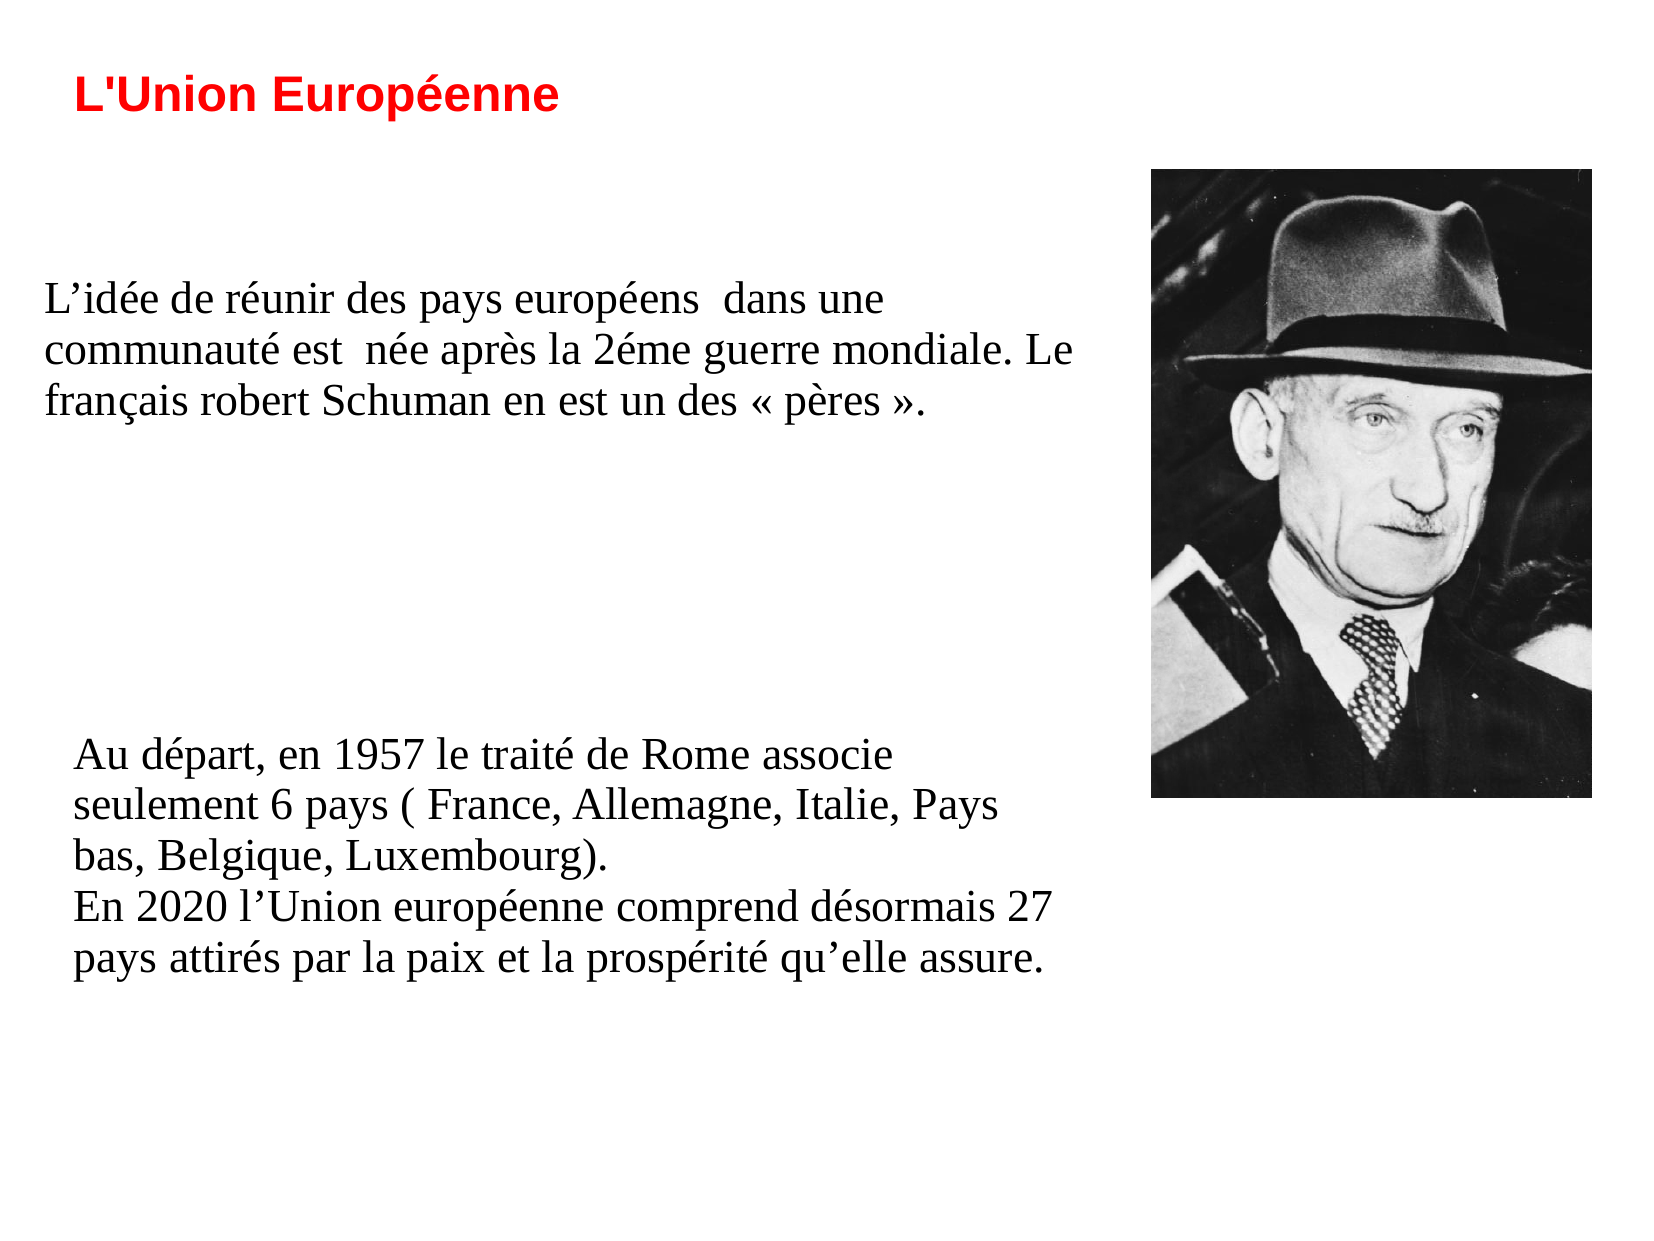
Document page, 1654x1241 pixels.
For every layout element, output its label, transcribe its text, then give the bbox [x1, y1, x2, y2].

text_box L'Union Européenne [59, 59, 1063, 131]
text_box Au départ, en 1957 le traité de Rome associe seulement 6 pays ( France, Allemagne, Italie, Pays bas, Belgique, Luxembourg). En 2020 l’Union européenne comprend désormais 27 pays attirés par la paix et la prospérité qu’elle assure. [59, 721, 1093, 1034]
text_box L’idée de réunir des pays européens dans une communauté est née après la 2éme guerre mondiale. Le français robert Schuman en est un des « pères ». [29, 265, 1093, 434]
picture [1151, 169, 1592, 798]
